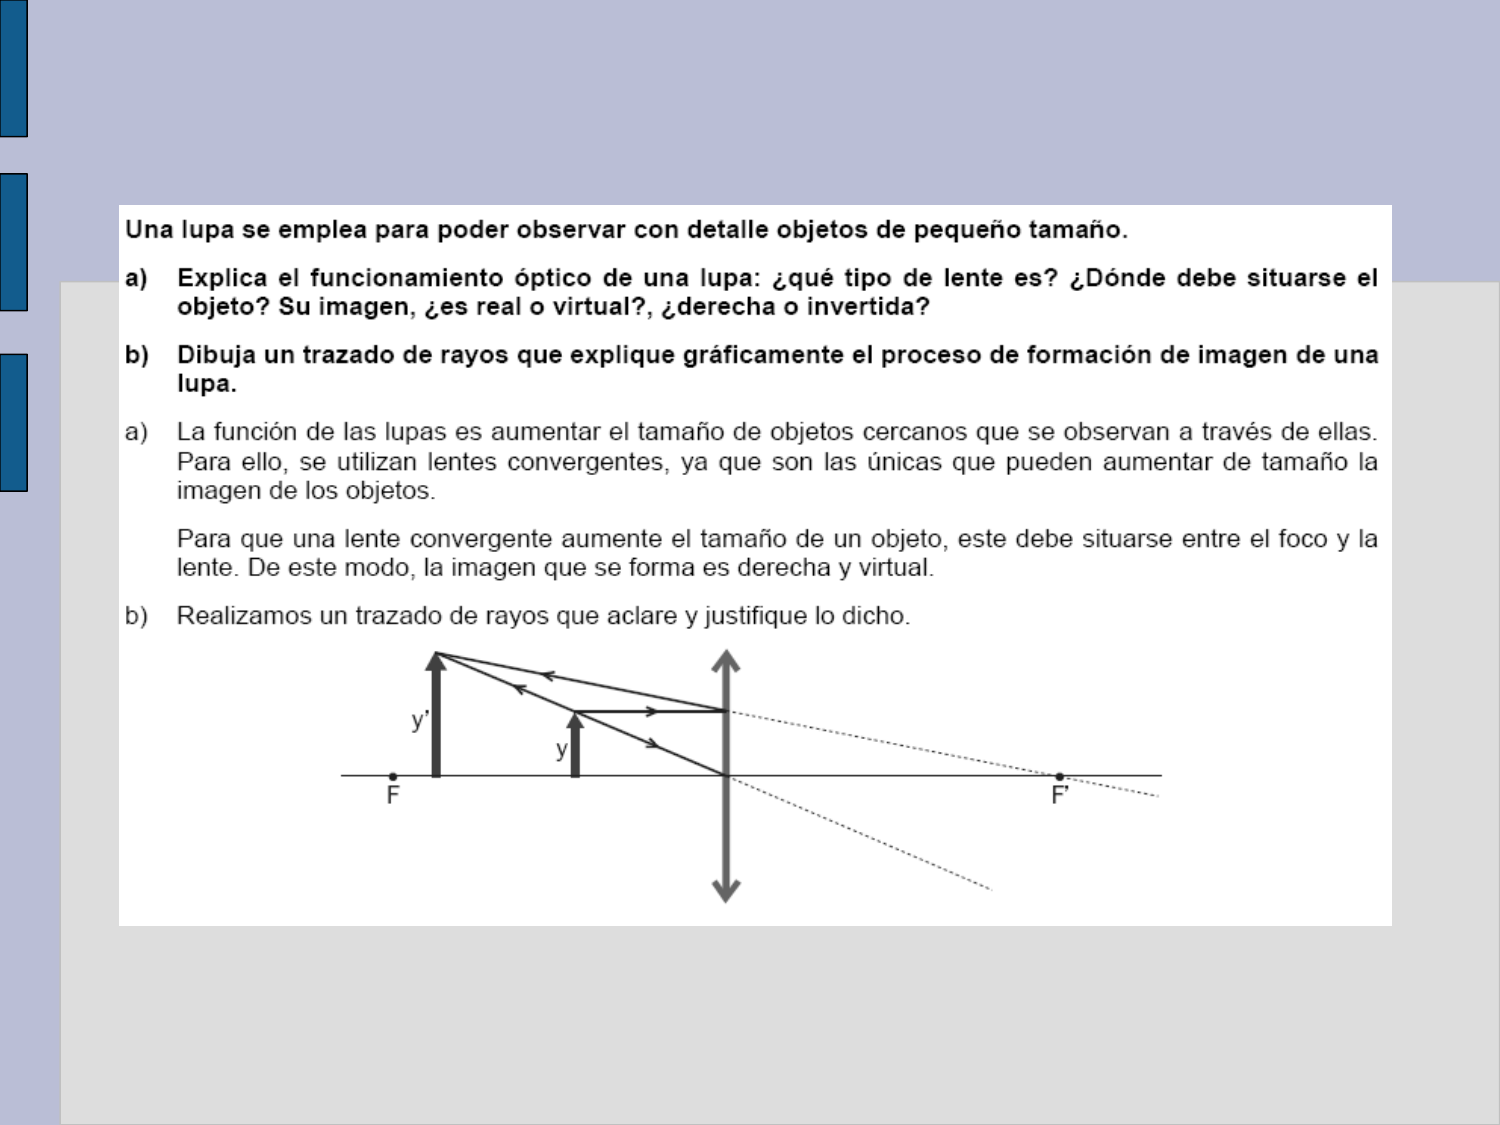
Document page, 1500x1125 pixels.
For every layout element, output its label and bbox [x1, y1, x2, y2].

picture [119, 205, 1392, 926]
